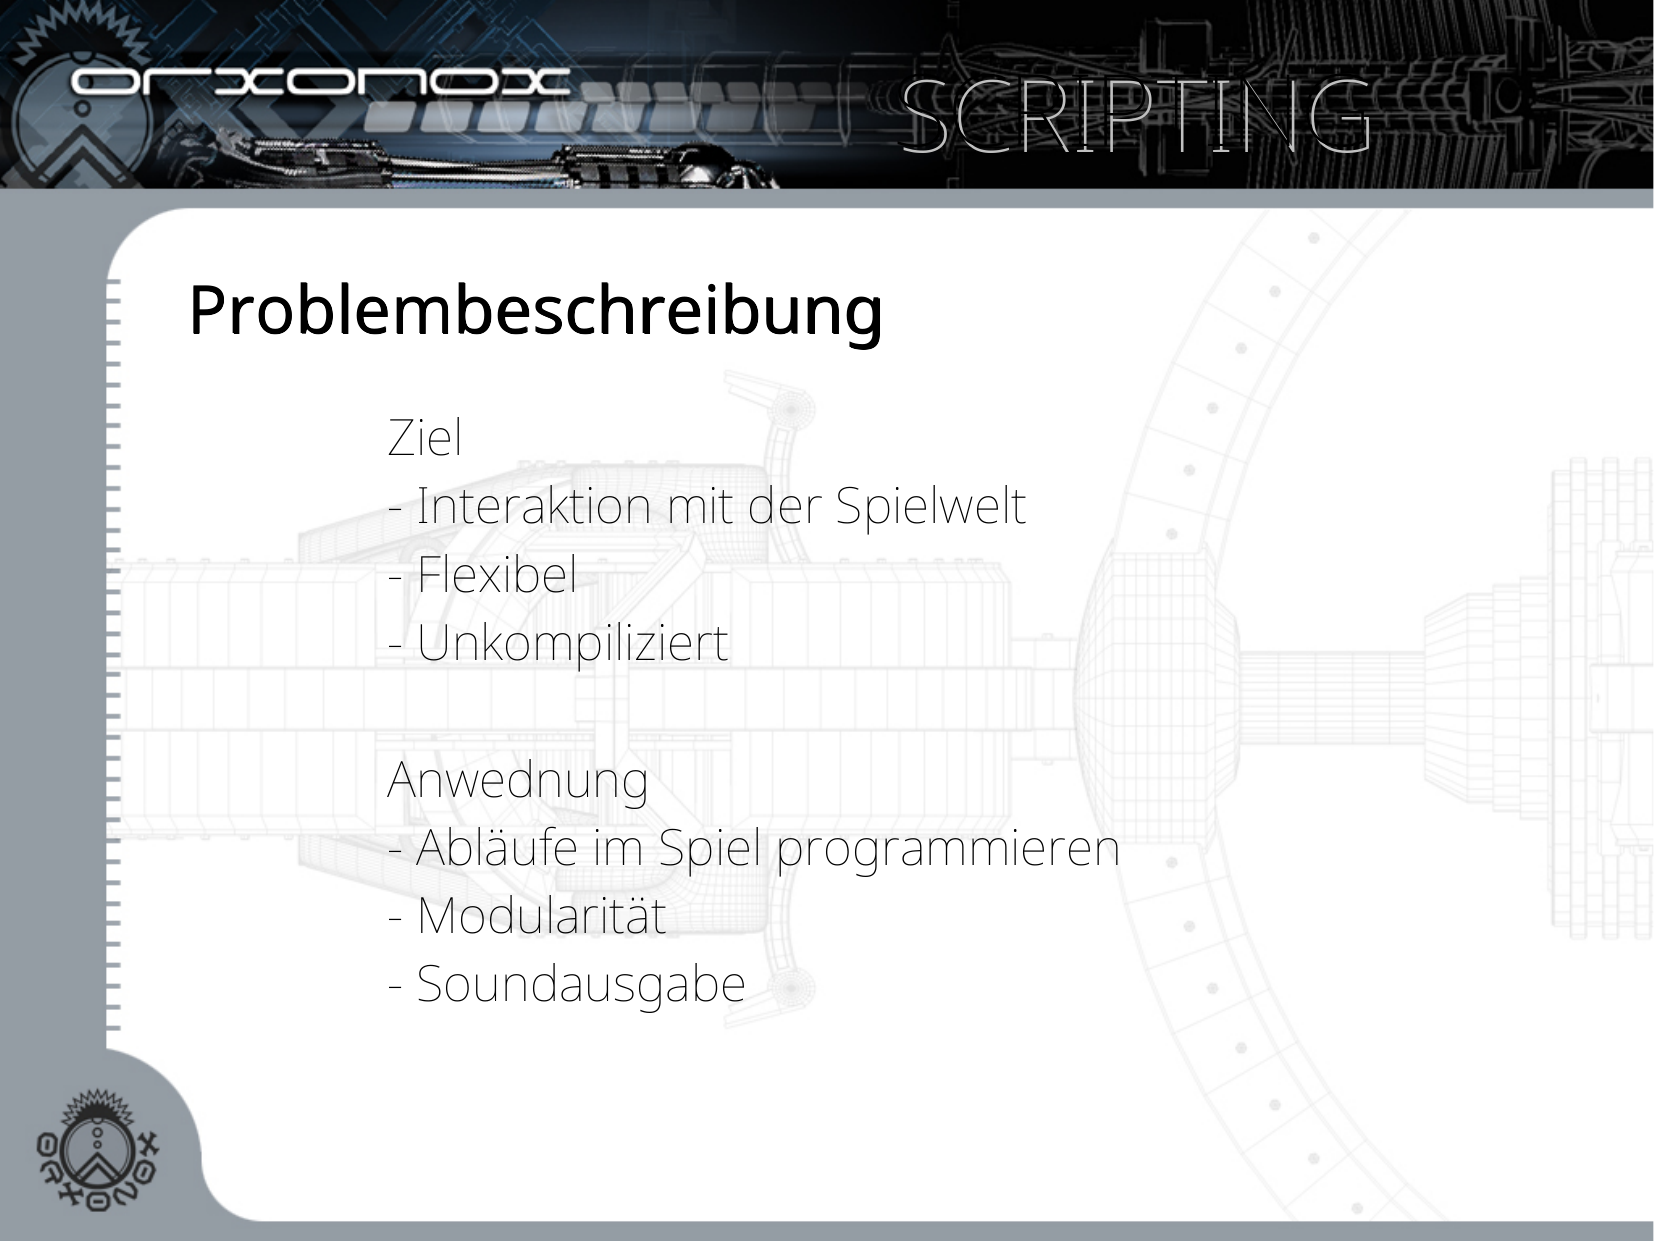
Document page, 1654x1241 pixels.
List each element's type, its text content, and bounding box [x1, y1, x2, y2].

picture [0, 0, 1654, 1241]
text_box Ziel - Interaktion mit der Spielwelt - Flexibel - Unkompiliziert Anwednung - Abläufe im Spiel programmieren - Modularität - Soundausgabe [337, 394, 1613, 992]
text_box Problembeschreibung [187, 262, 1538, 341]
text_box SCRIPTING [842, 32, 1444, 164]
